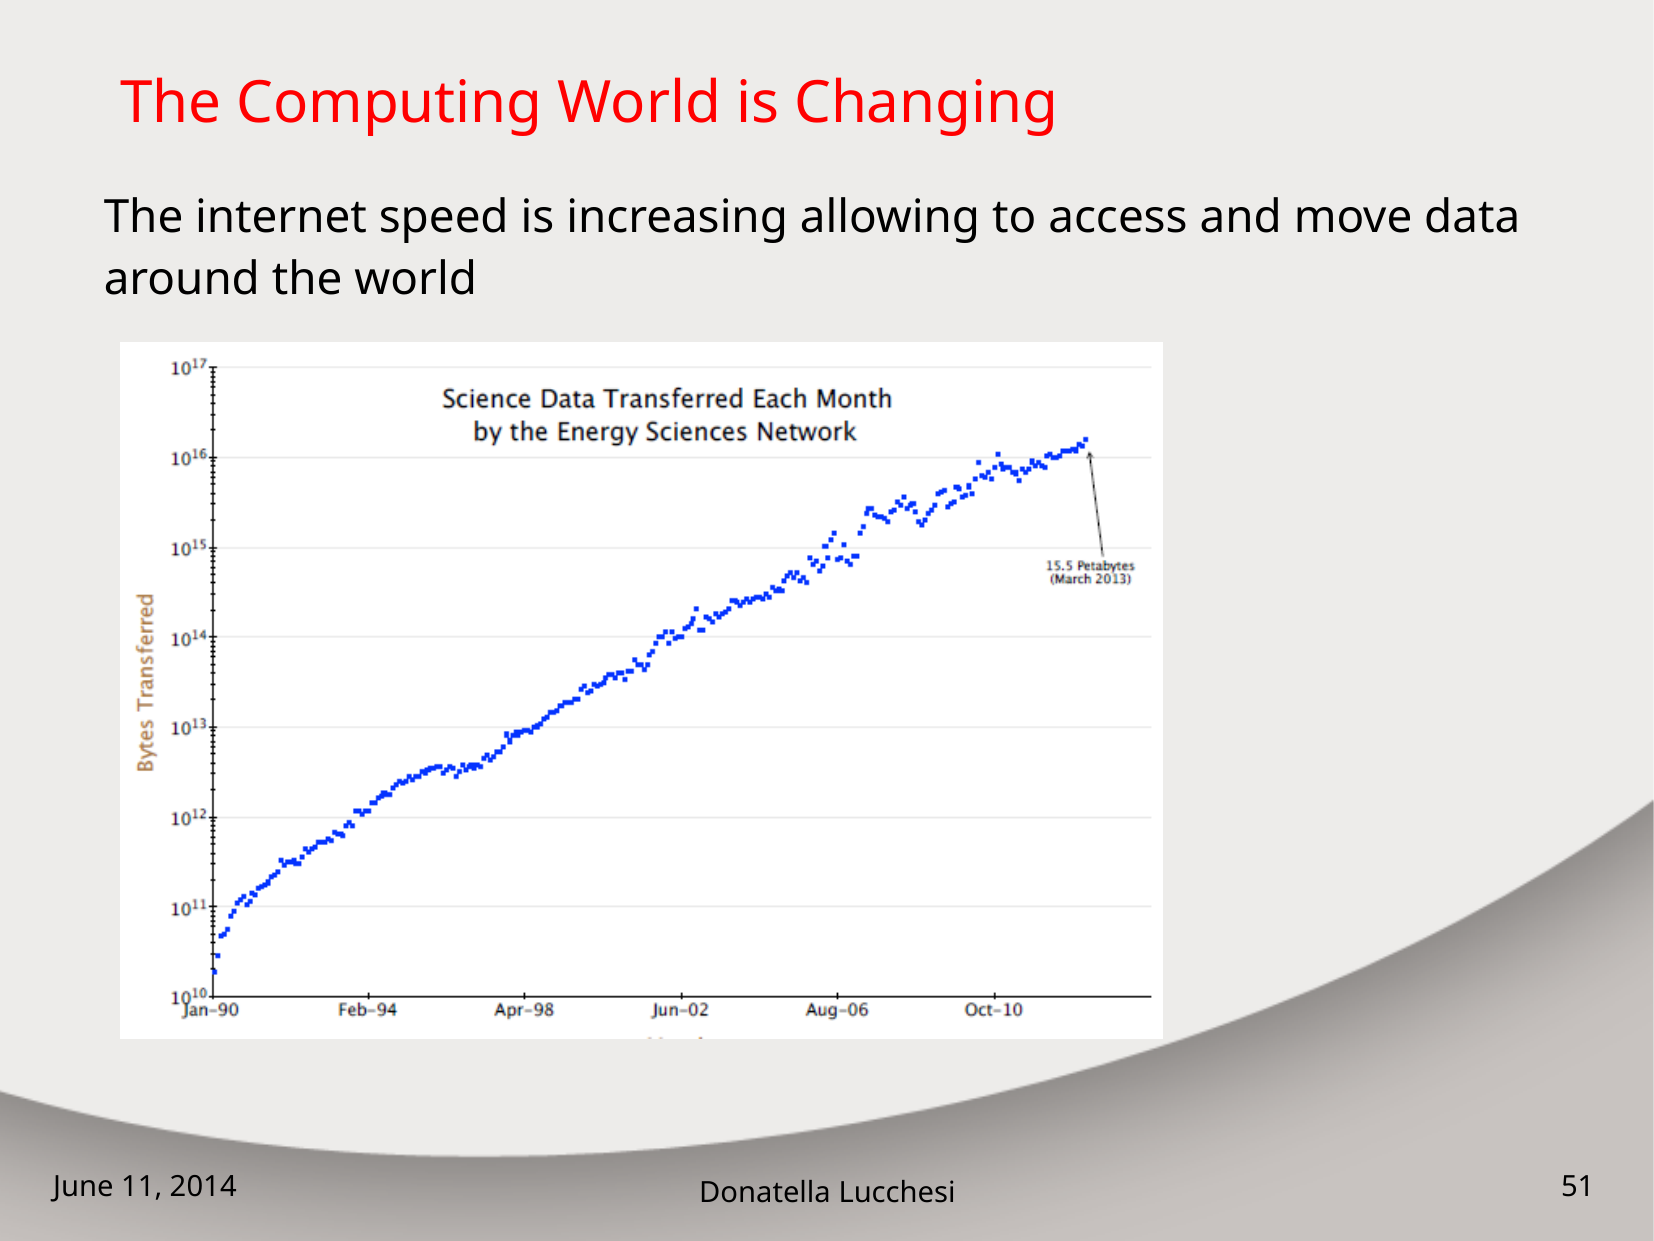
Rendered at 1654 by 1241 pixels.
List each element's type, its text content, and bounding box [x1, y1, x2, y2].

text_box The internet speed is increasing allowing to access and move data around the world [88, 175, 1515, 319]
picture [0, 0, 1654, 1241]
text_box The Computing World is Changing [105, 53, 1040, 150]
